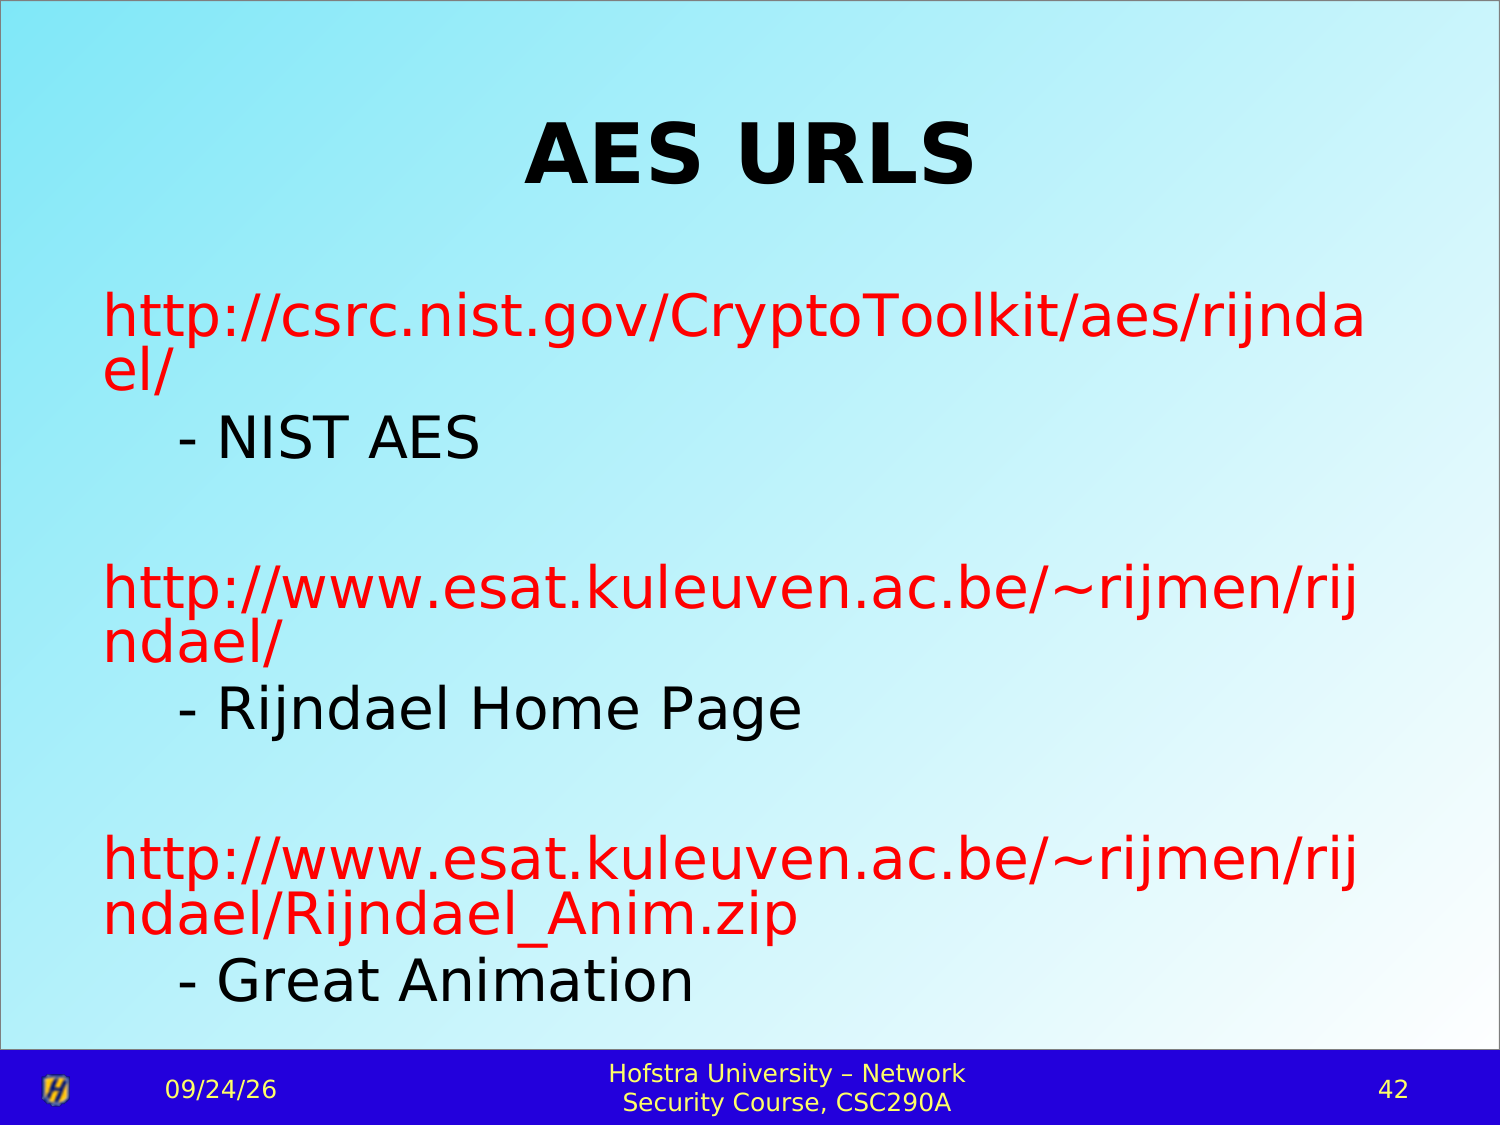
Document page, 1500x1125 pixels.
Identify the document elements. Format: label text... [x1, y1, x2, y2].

title AES URLS [112, 98, 1391, 212]
list http://csrc.nist.gov/CryptoToolkit/aes/rijndael/ - NIST AES http://www.esat.kuleuven.ac.be/~rijmen/rijndael/ - Rijndael Home Page http://www.esat.kuleuven.ac.be/~rijmen/rijndael/Rijndael_Anim.zip - Great Animation [87, 275, 1400, 951]
picture [37, 1072, 76, 1110]
